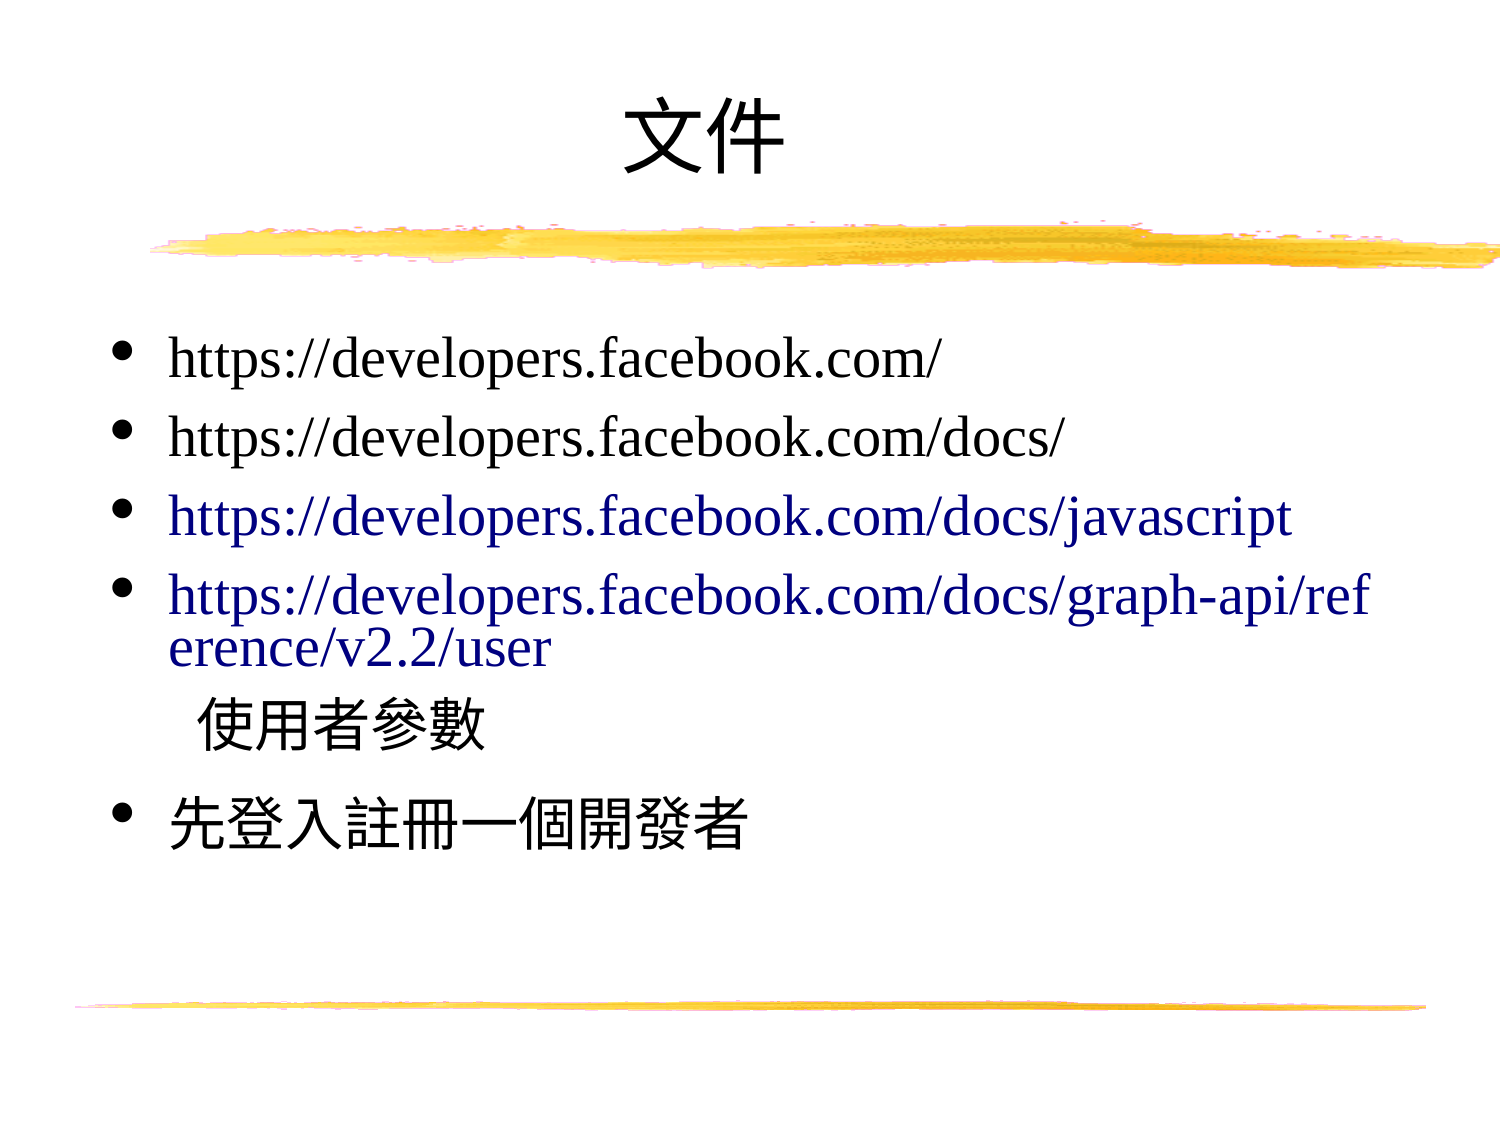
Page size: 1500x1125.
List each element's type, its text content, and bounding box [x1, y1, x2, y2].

picture [75, 999, 1426, 1013]
picture [150, 215, 1500, 279]
title 文件 [66, 37, 1342, 225]
list https://developers.facebook.com/ https://developers.facebook.com/docs/ https://developers.facebook.com/docs/javascript https://developers.facebook.com/docs/graph-api/reference/v2.2/user 使用者參數 先登入註冊一個開發者 [112, 324, 1388, 978]
